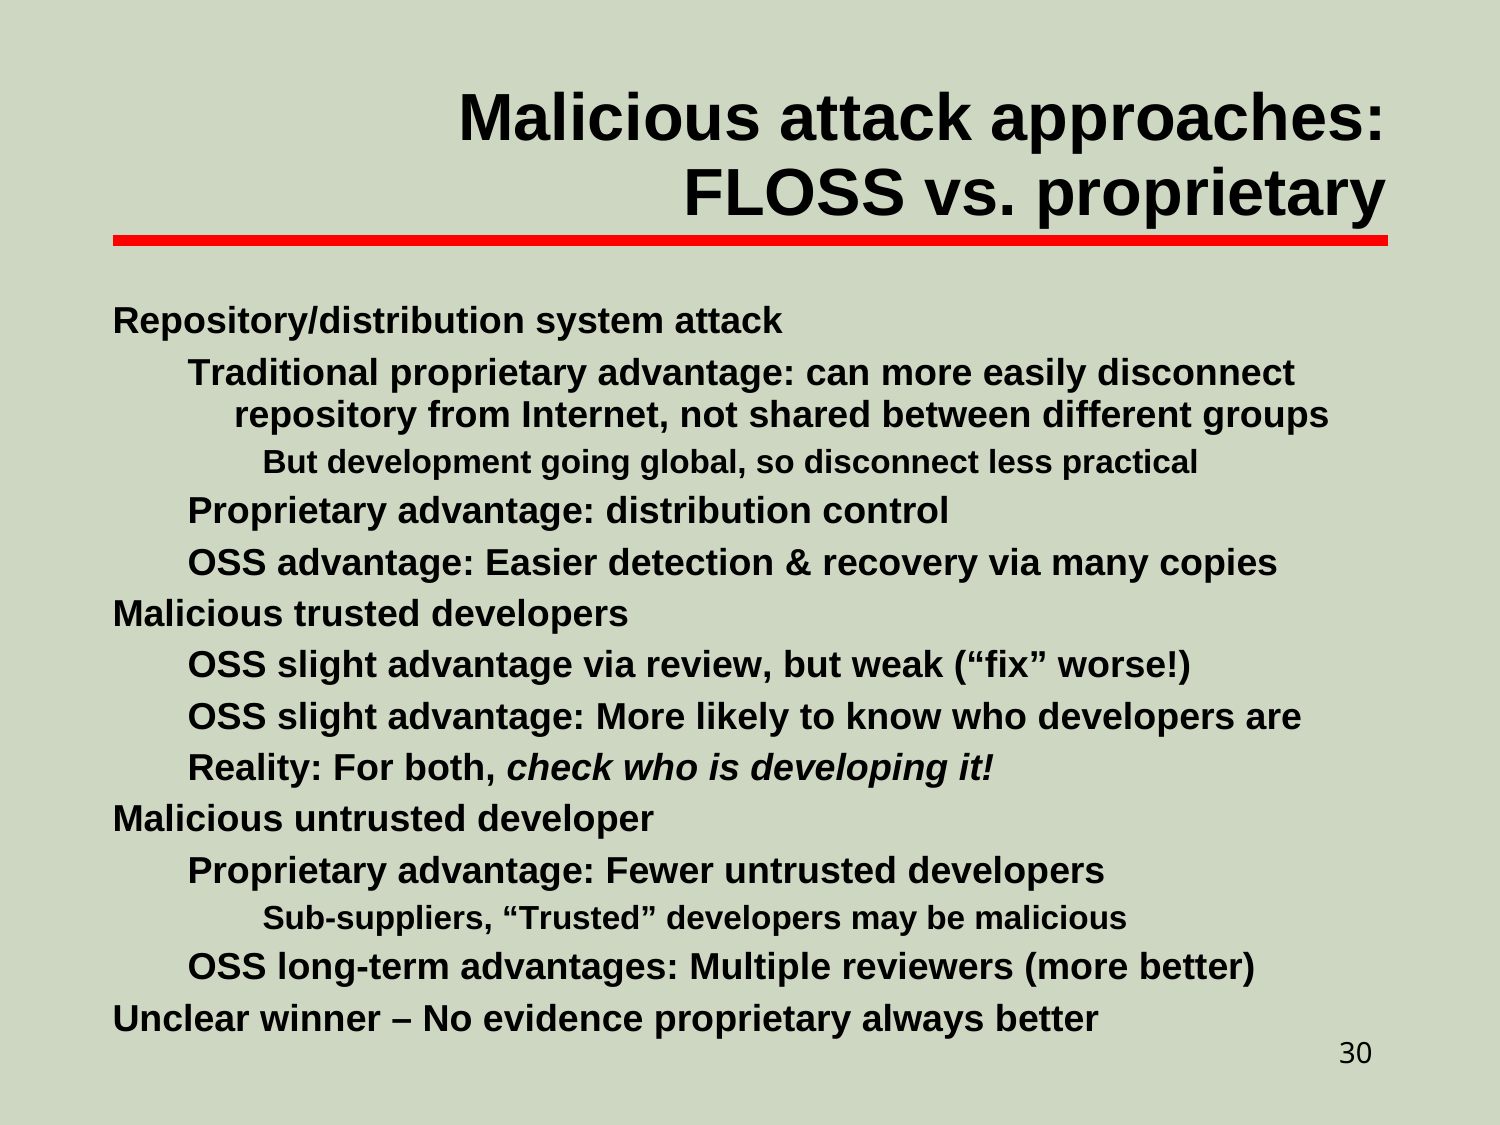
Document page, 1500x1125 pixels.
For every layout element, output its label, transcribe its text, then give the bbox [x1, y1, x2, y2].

title Malicious attack approaches: FLOSS vs. proprietary [337, 74, 1388, 235]
list Repository/distribution system attack Traditional proprietary advantage: can more easily disconnect repository from Internet, not shared between different groups But development going global, so disconnect less practical Proprietary advantage: distribution control OSS advantage: Easier detection & recovery via many copies Malicious trusted developers OSS slight advantage via review, but weak (“fix” worse!) OSS slight advantage: More likely to know who developers are Reality: For both, check who is developing it! Malicious untrusted developer Proprietary advantage: Fewer untrusted developers Sub-suppliers, “Trusted” developers may be malicious OSS long-term advantages: Multiple reviewers (more better) Unclear winner – No evidence proprietary always better [112, 299, 1388, 1117]
